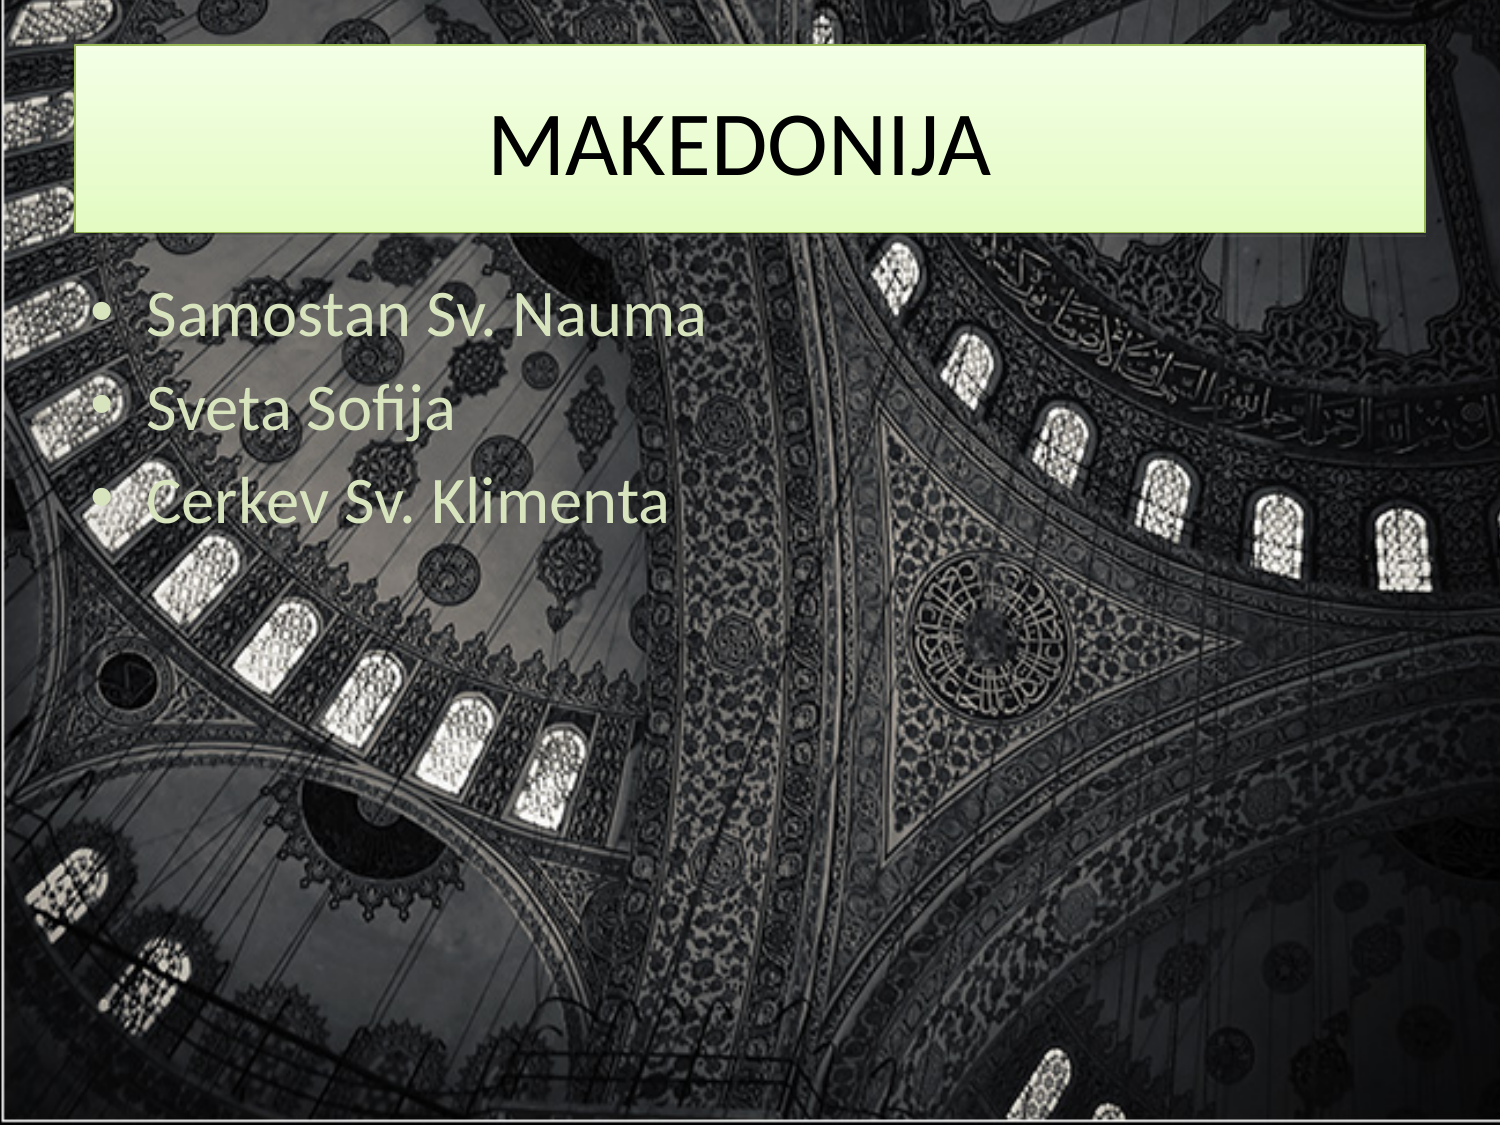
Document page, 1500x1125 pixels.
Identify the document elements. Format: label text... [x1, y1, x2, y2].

picture [0, 0, 1500, 1125]
list Samostan Sv. Nauma Sveta Sofija Cerkev Sv. Klimenta [75, 262, 1425, 1005]
title MAKEDONIJA [75, 45, 1425, 233]
